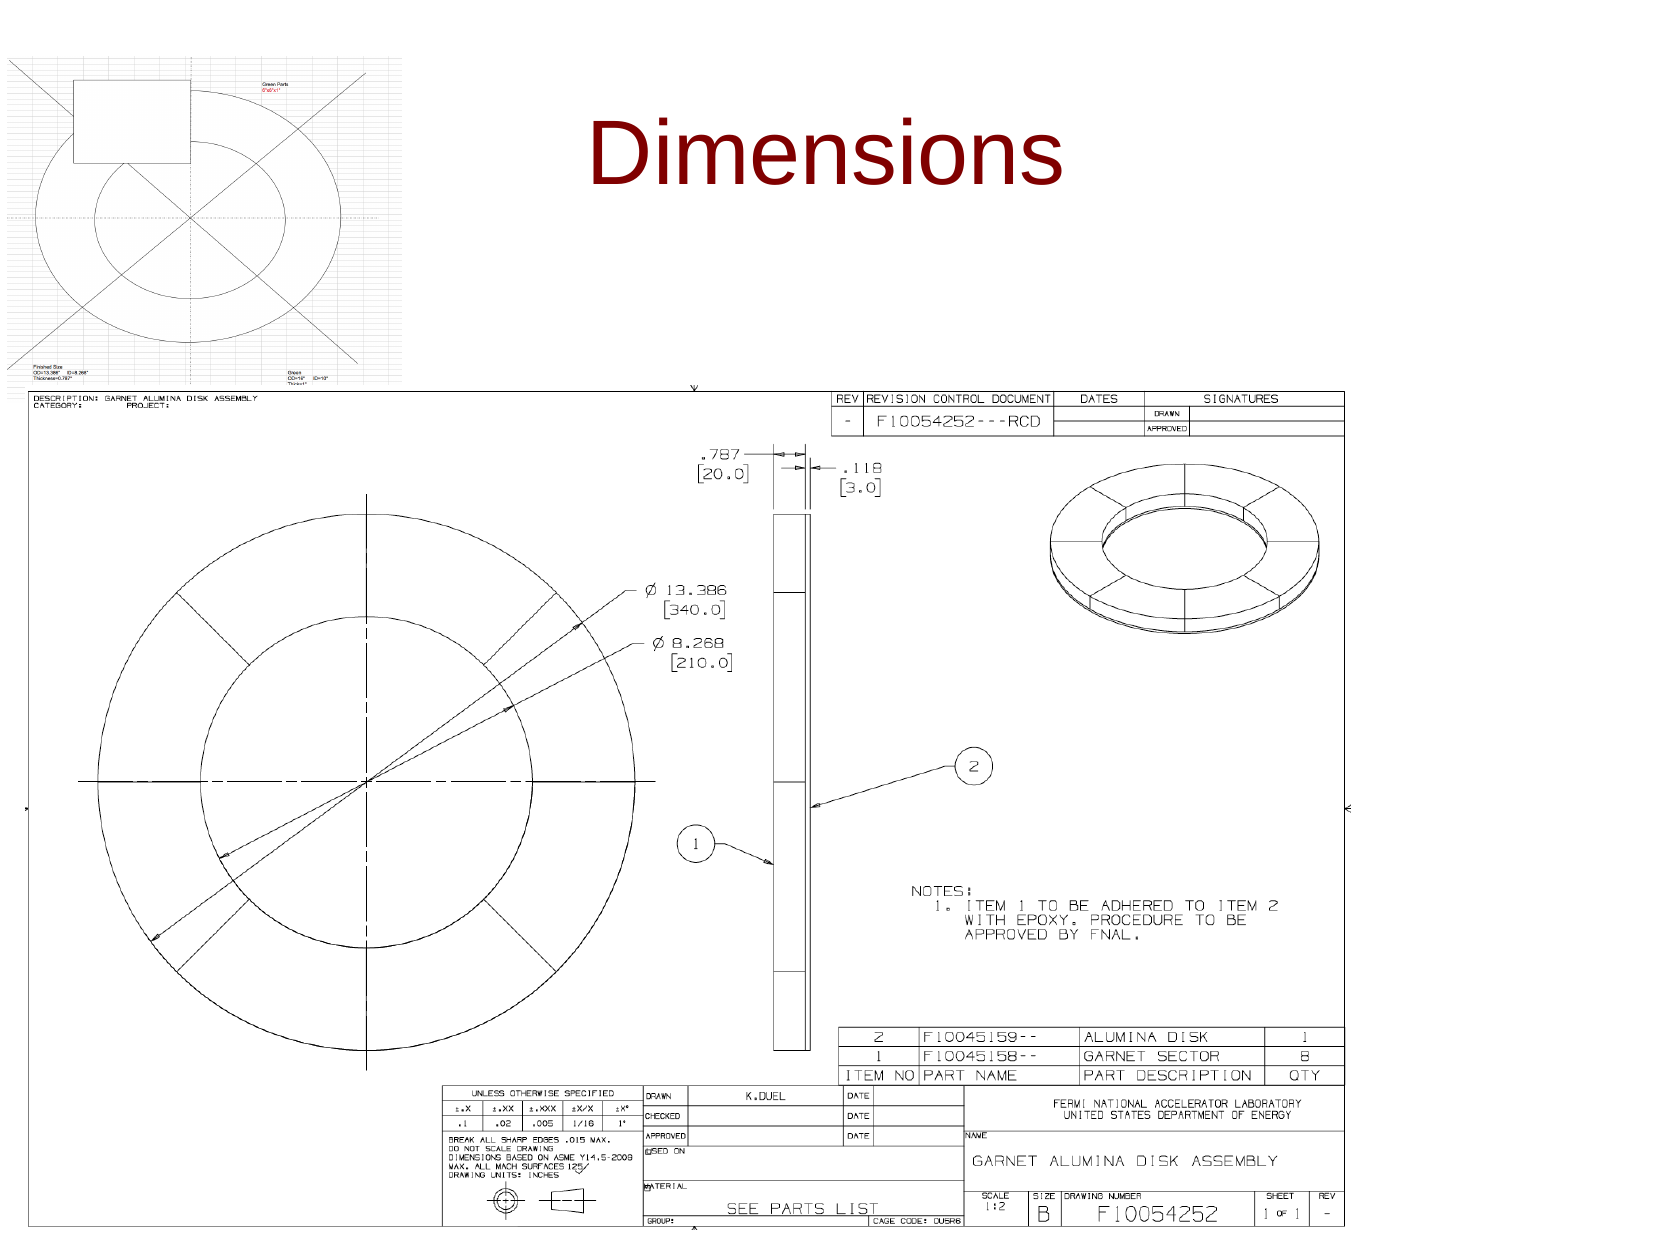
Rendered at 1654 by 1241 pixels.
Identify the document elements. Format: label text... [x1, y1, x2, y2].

title Dimensions [82, 49, 1571, 257]
picture [7, 56, 1351, 1231]
